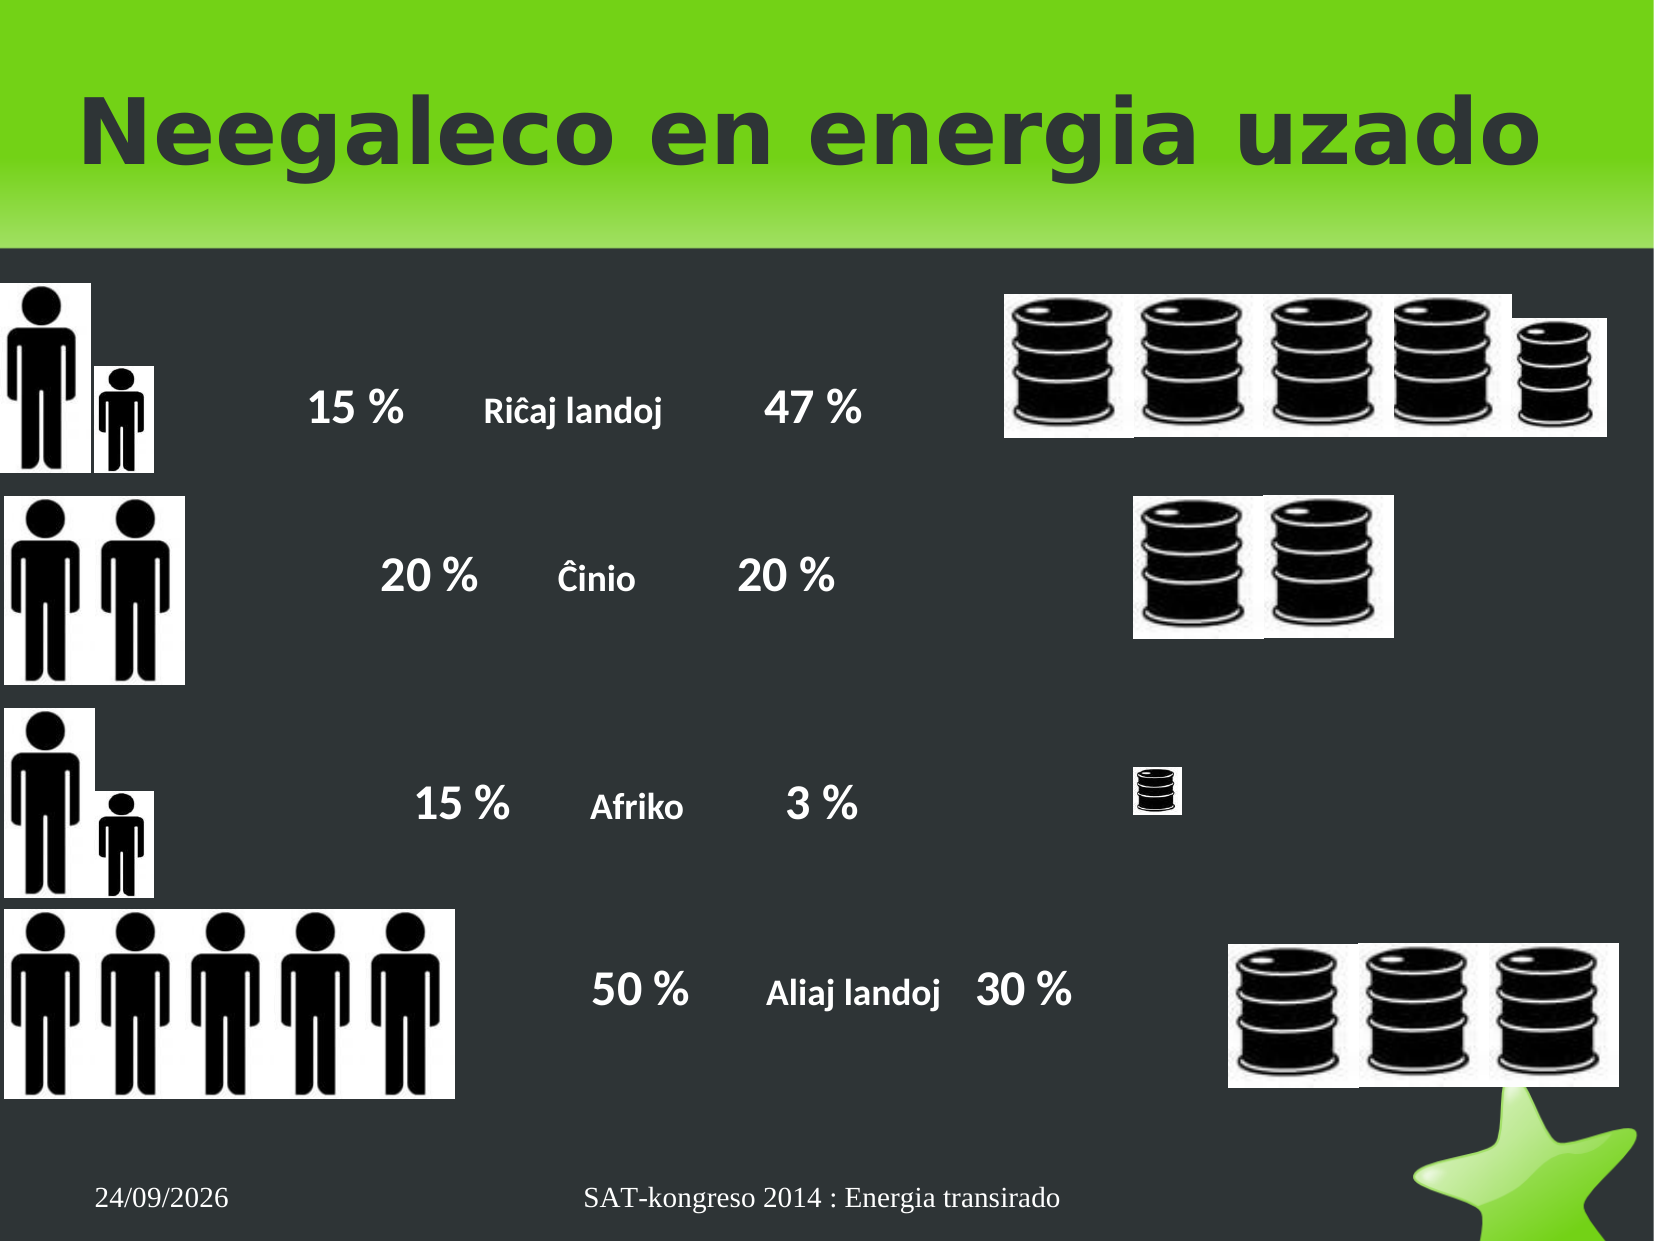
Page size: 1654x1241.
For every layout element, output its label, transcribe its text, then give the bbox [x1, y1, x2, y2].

text_box 20 % Ĉinio 20 % [200, 541, 1016, 662]
text_box 15 % Afriko 3 % [228, 769, 1044, 890]
picture [0, 0, 1654, 1241]
list [82, 290, 1571, 1109]
text_box 50 % Aliaj landoj 30 % [472, 954, 1193, 1075]
title Neegaleco en energia uzado [76, 29, 1565, 237]
text_box 15 % Riĉaj landoj 47 % [177, 373, 993, 494]
